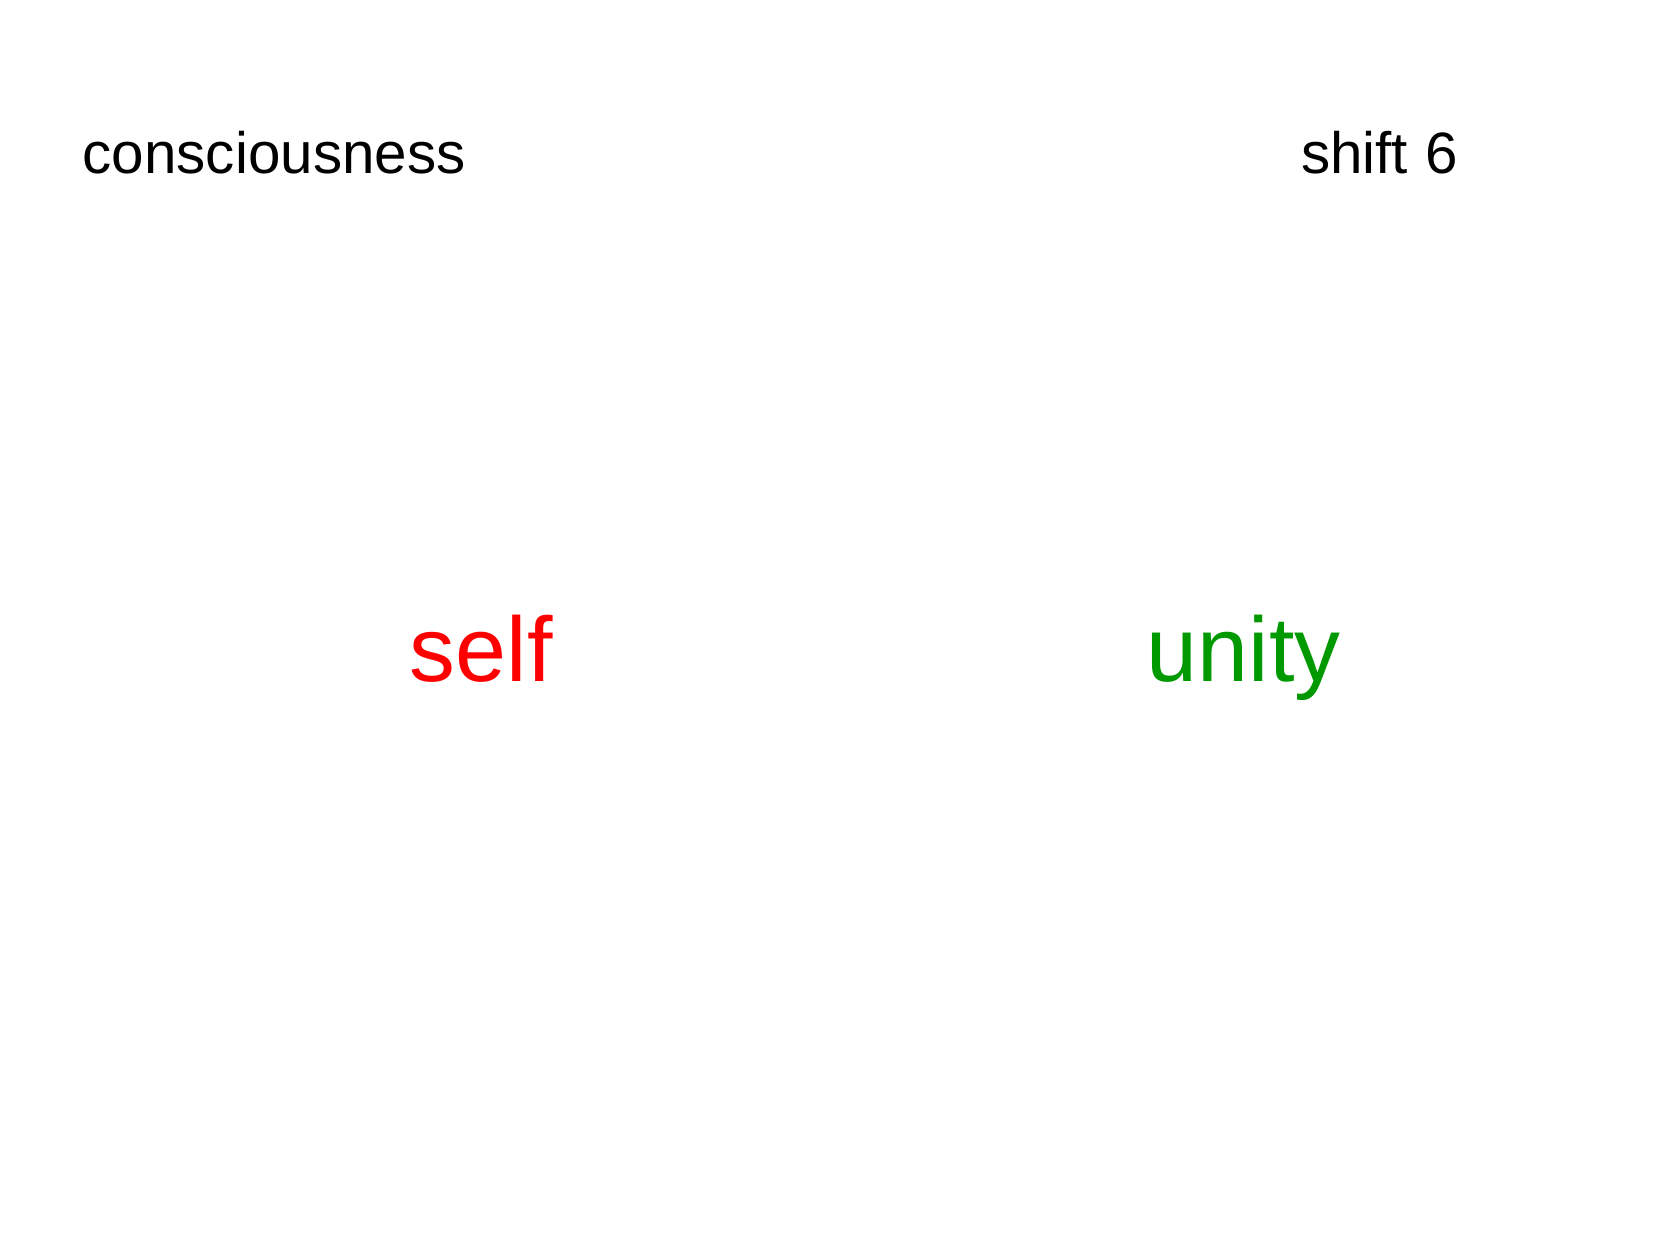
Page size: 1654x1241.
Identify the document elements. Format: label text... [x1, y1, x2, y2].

title consciousness [82, 49, 767, 257]
title 6 [1425, 49, 1572, 257]
list unity [845, 290, 1572, 1010]
title shift [767, 49, 1409, 257]
list self [82, 290, 809, 1010]
